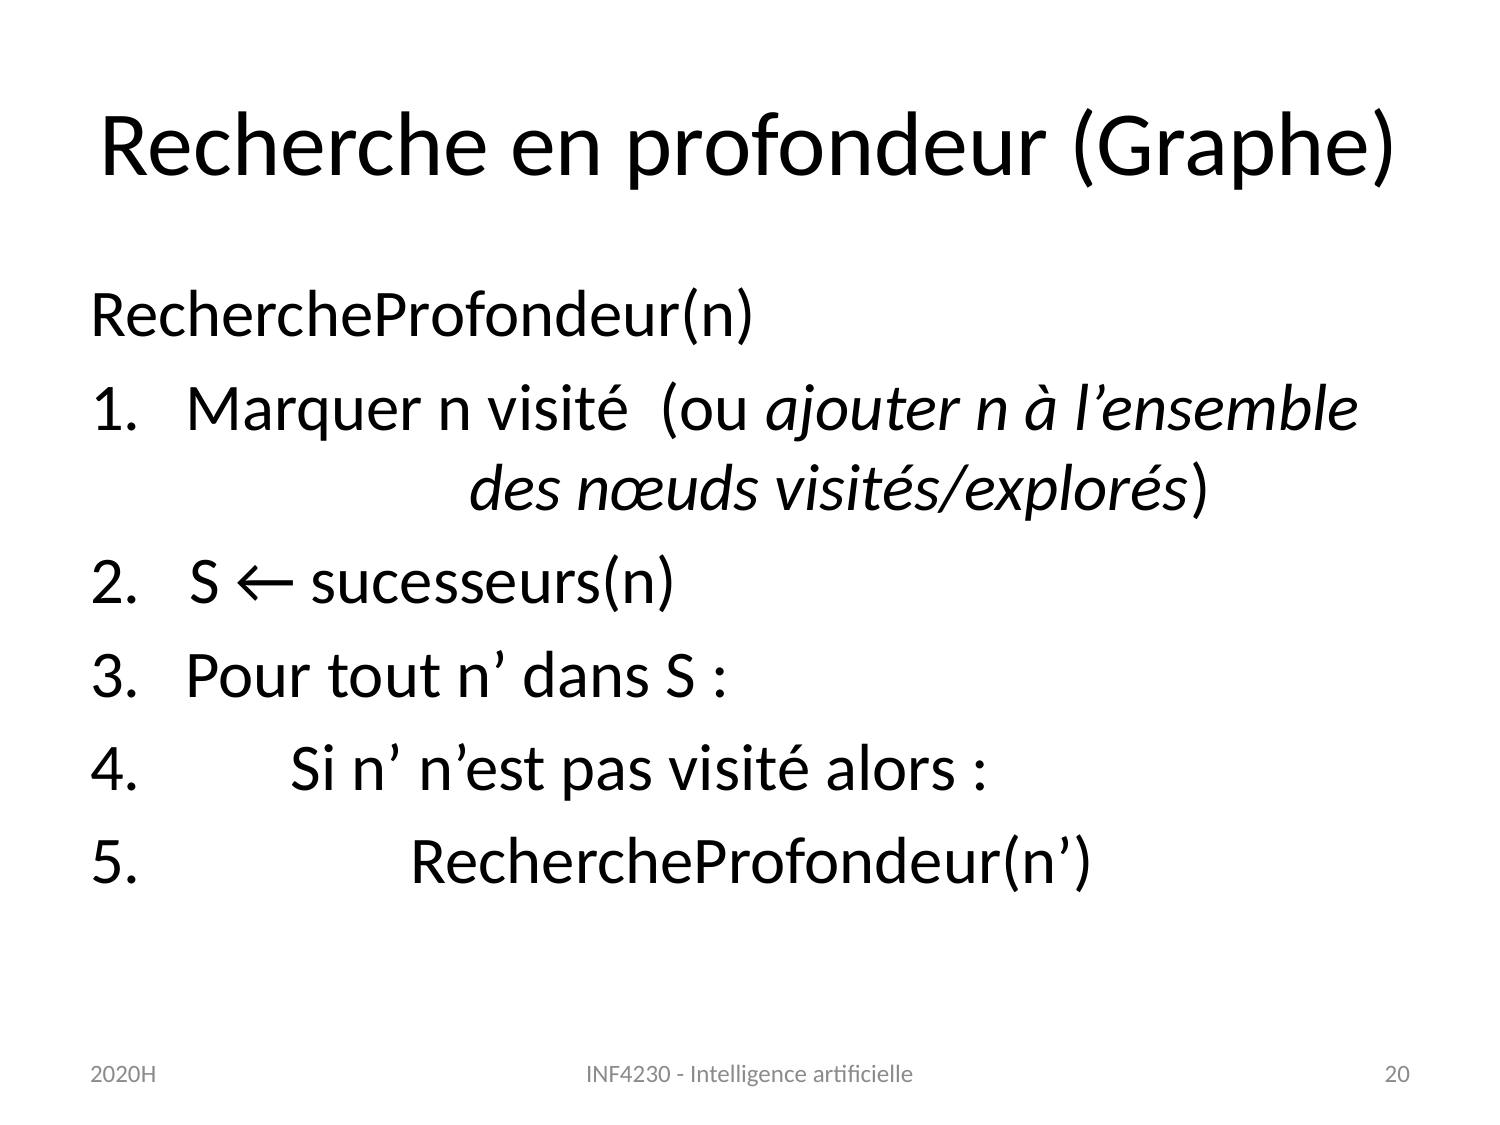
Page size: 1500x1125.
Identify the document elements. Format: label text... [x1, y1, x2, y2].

footer INF4230 - Intelligence artificielle [512, 1042, 988, 1103]
slide_number <numéro> [1074, 1042, 1425, 1103]
title Recherche en profondeur (Graphe) [75, 45, 1425, 233]
slide_number 2020H [75, 1042, 425, 1103]
list RechercheProfondeur(n) 1. Marquer n visité (ou ajouter n à l’ensemble des nœuds visités/explorés) S ← sucesseurs(n) 3. Pour tout n’ dans S : 4. Si n’ n’est pas visité alors : 5. RechercheProfondeur(n’) [75, 262, 1459, 1005]
